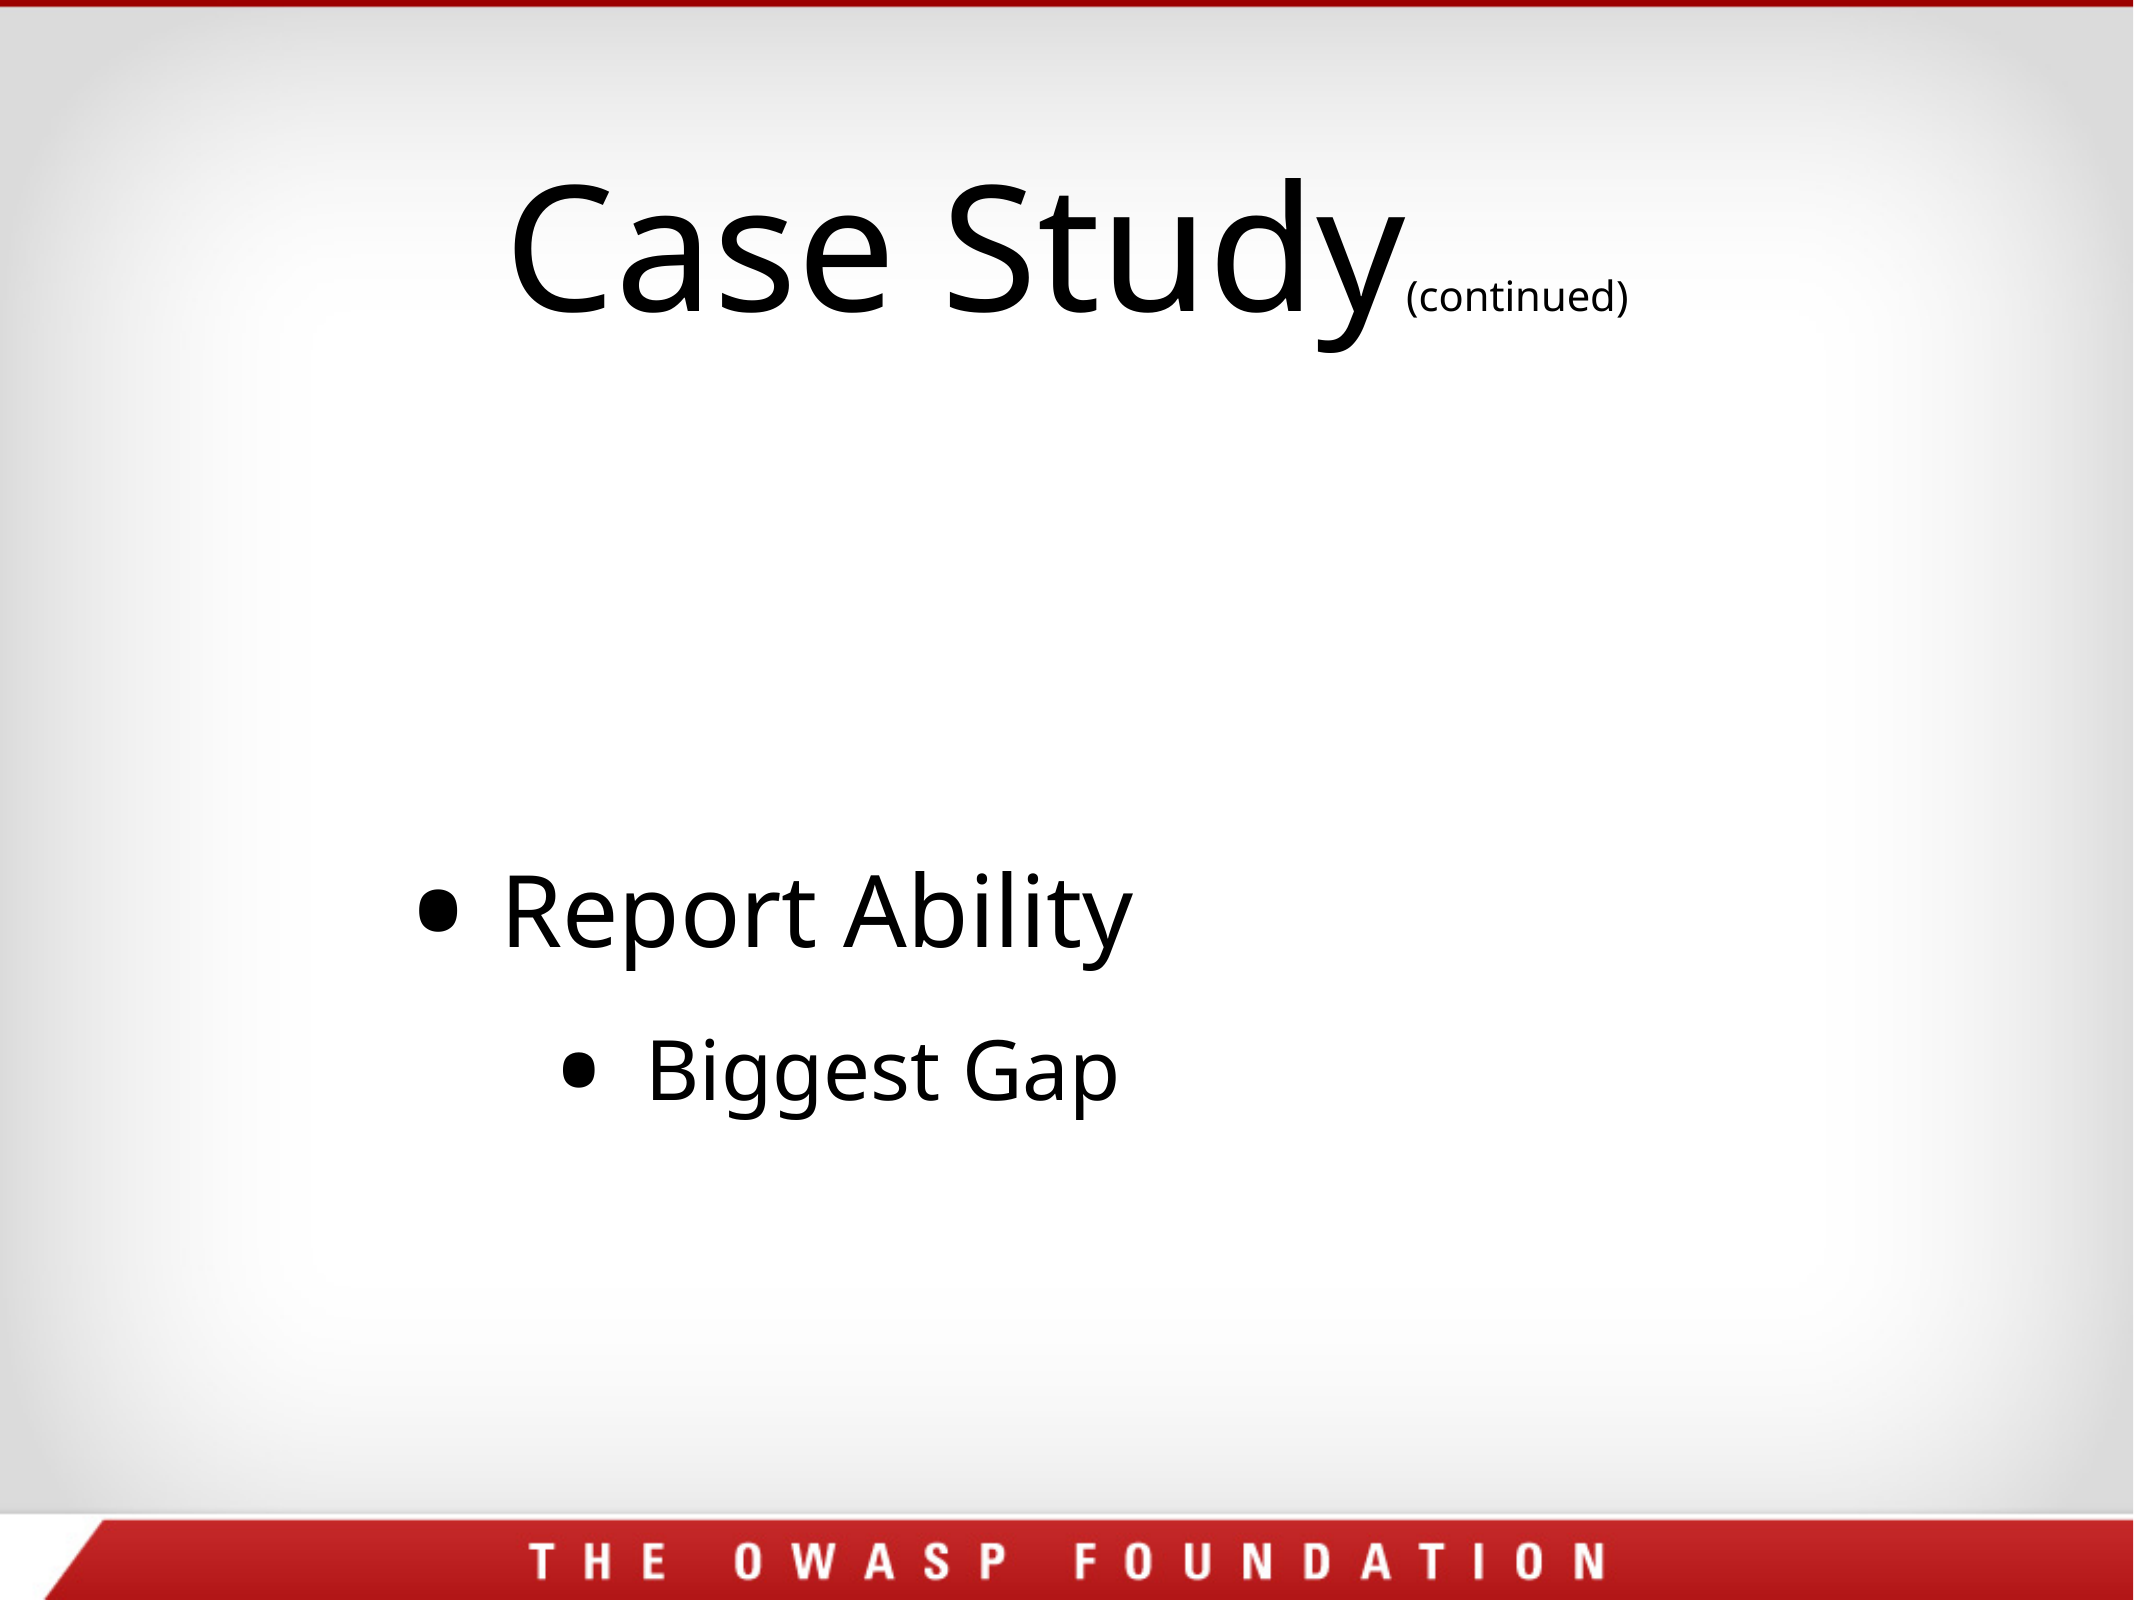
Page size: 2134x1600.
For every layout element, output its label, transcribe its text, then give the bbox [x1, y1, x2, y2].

list Report Ability Biggest Gap [208, 454, 1925, 1510]
picture [0, 0, 2134, 1600]
title Case Study(continued) [208, 22, 1925, 454]
